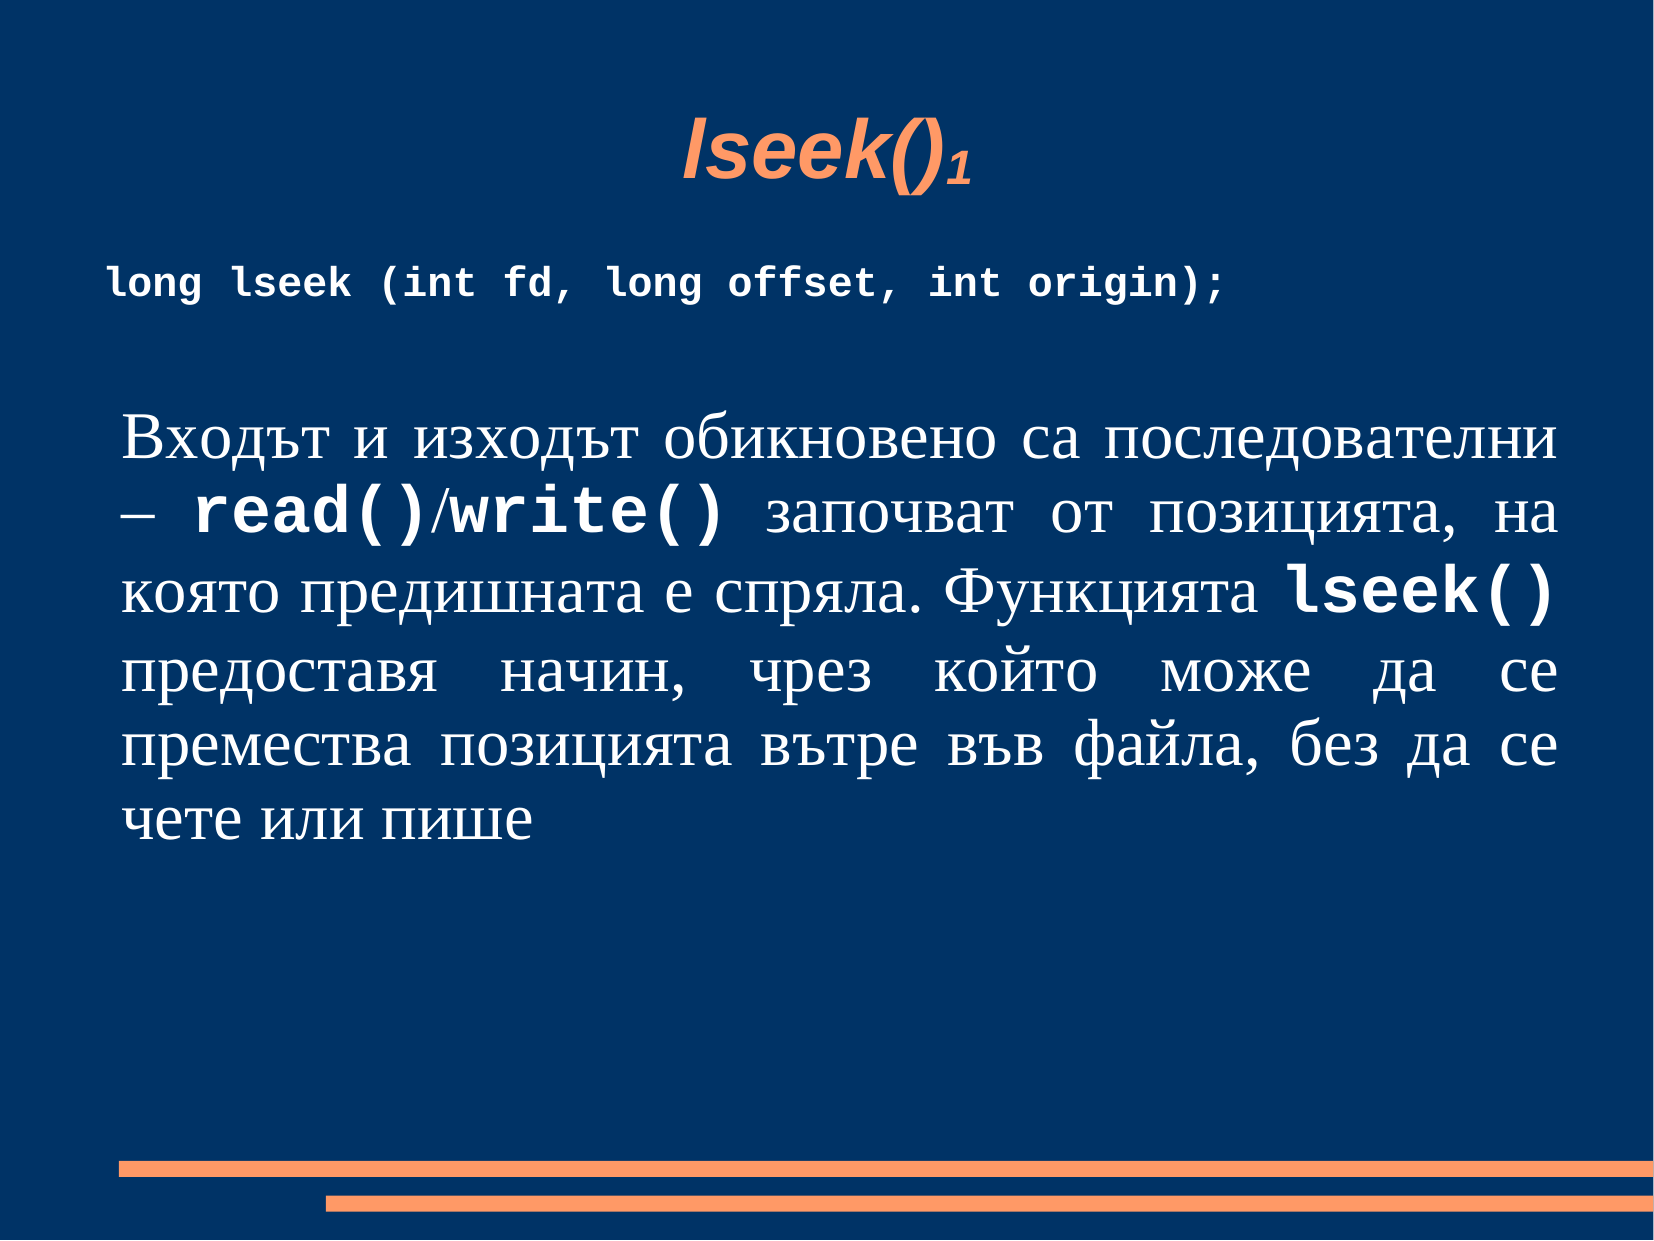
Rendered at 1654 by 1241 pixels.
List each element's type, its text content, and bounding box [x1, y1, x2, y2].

title lseek()1 [121, 46, 1534, 221]
text_box long lseek (int fd, long offset, int origin); [87, 254, 121, 317]
subtitle Входът и изходът обикновено са последователни – read()/write() започват от позицията, на която предишната е спряла. Функцията lseek() предоставя начин, чрез който може да се премества позицията вътре във файла, без да се чете или пише [121, 221, 1561, 1032]
